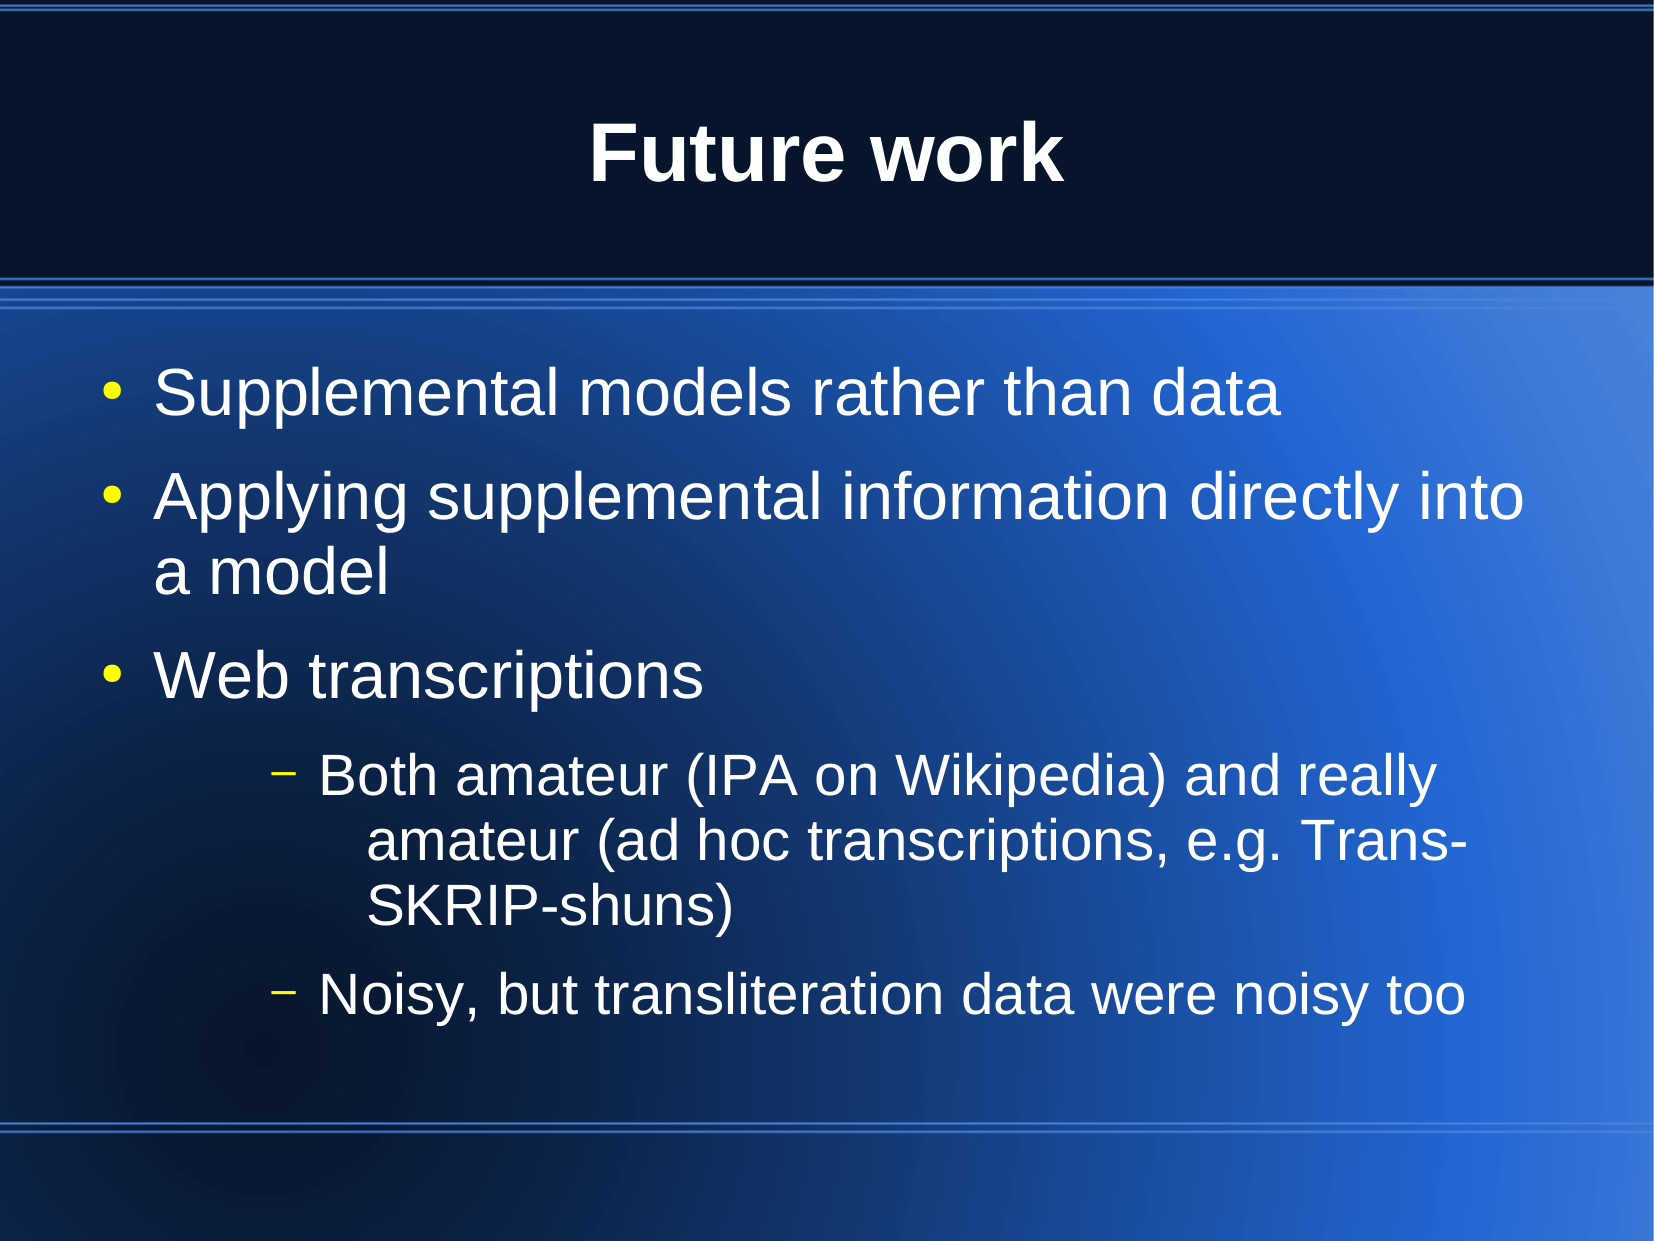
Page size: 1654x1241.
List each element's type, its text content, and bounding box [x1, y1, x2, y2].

title Future work [82, 56, 1571, 250]
picture [0, 0, 1654, 1241]
list Supplemental models rather than data Applying supplemental information directly into a model Web transcriptions Both amateur (IPA on Wikipedia) and really amateur (ad hoc transcriptions, e.g. Trans-SKRIP-shuns) Noisy, but transliteration data were noisy too [82, 355, 1571, 1159]
